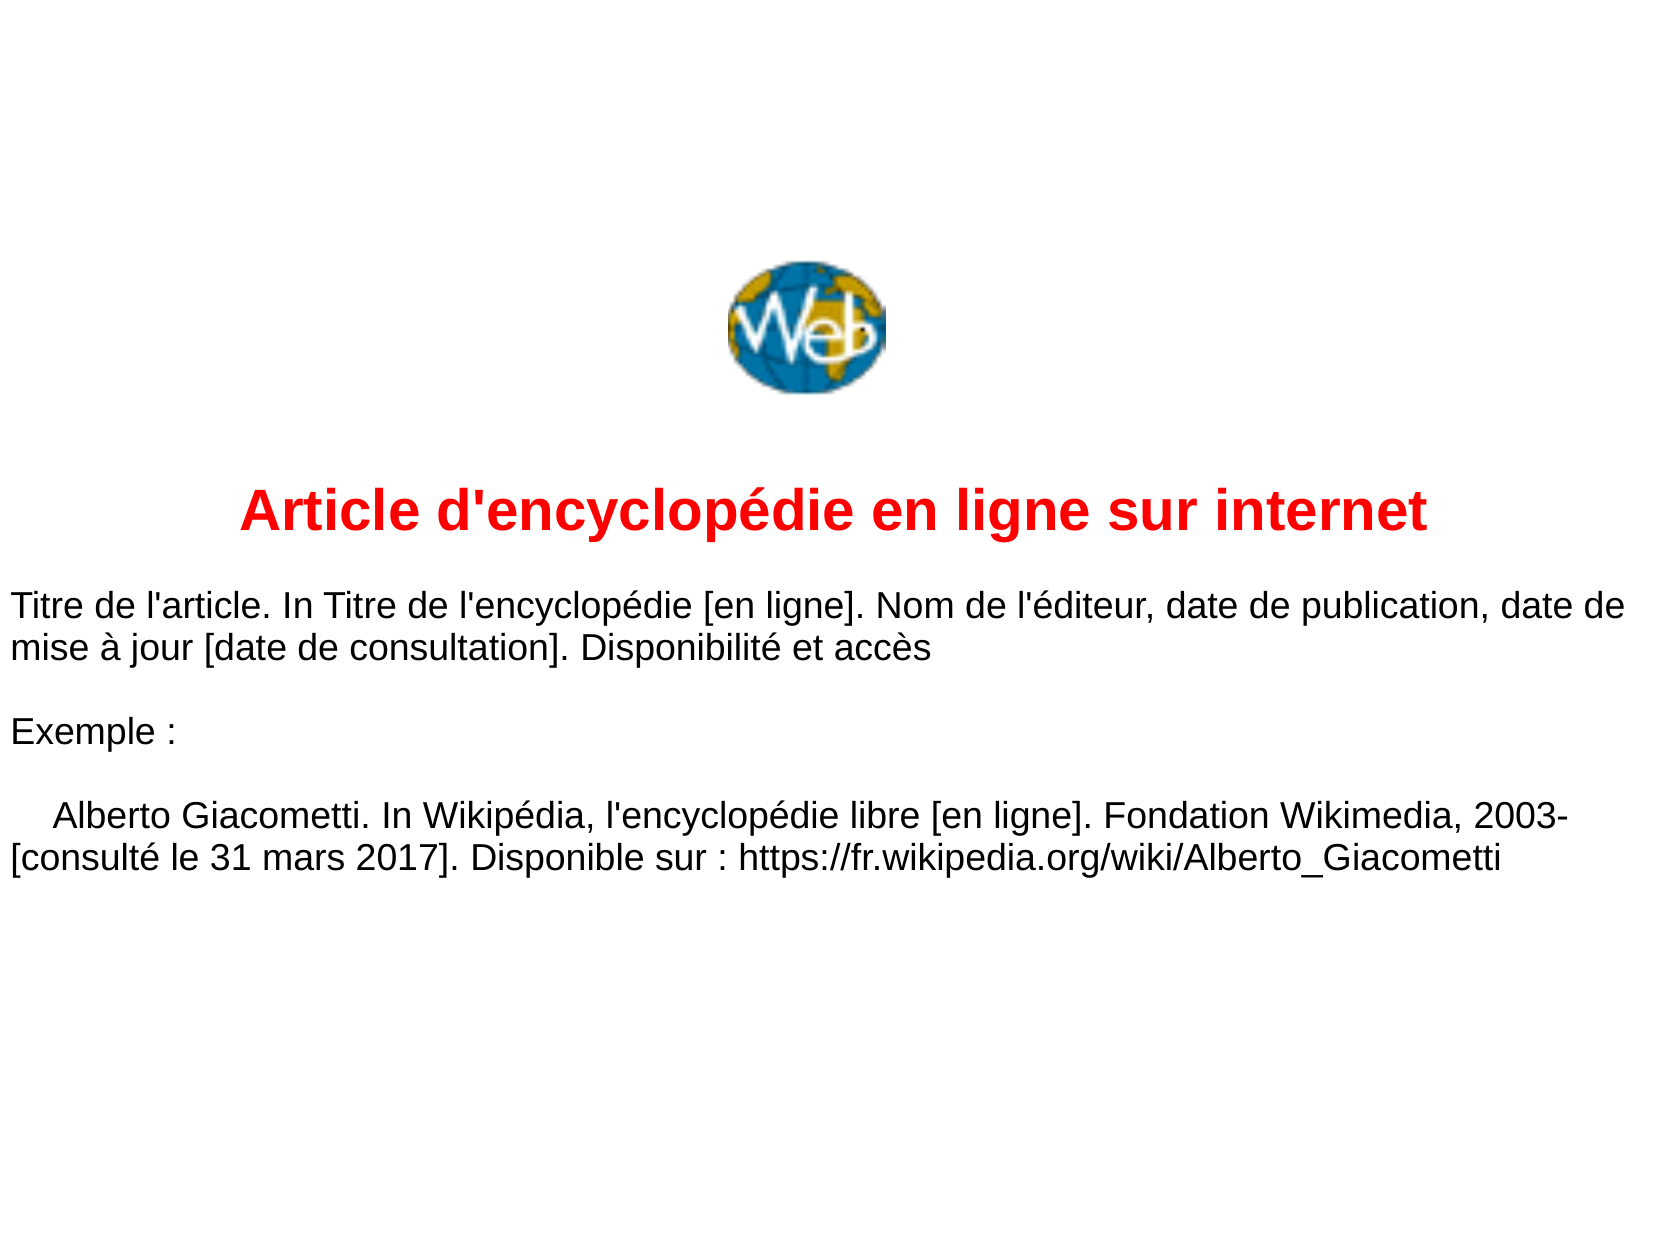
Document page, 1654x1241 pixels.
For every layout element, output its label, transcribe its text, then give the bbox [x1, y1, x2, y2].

text_box Article d'encyclopédie en ligne sur internet Titre de l'article. In Titre de l'encyclopédie [en ligne]. Nom de l'éditeur, date de publication, date de mise à jour [date de consultation]. Disponibilité et accès Exemple : Alberto Giacometti. In Wikipédia, l'encyclopédie libre [en ligne]. Fondation Wikimedia, 2003- [consulté le 31 mars 2017]. Disponible sur : https://fr.wikipedia.org/wiki/Alberto_Giacometti [0, 470, 1654, 889]
picture [728, 256, 886, 402]
